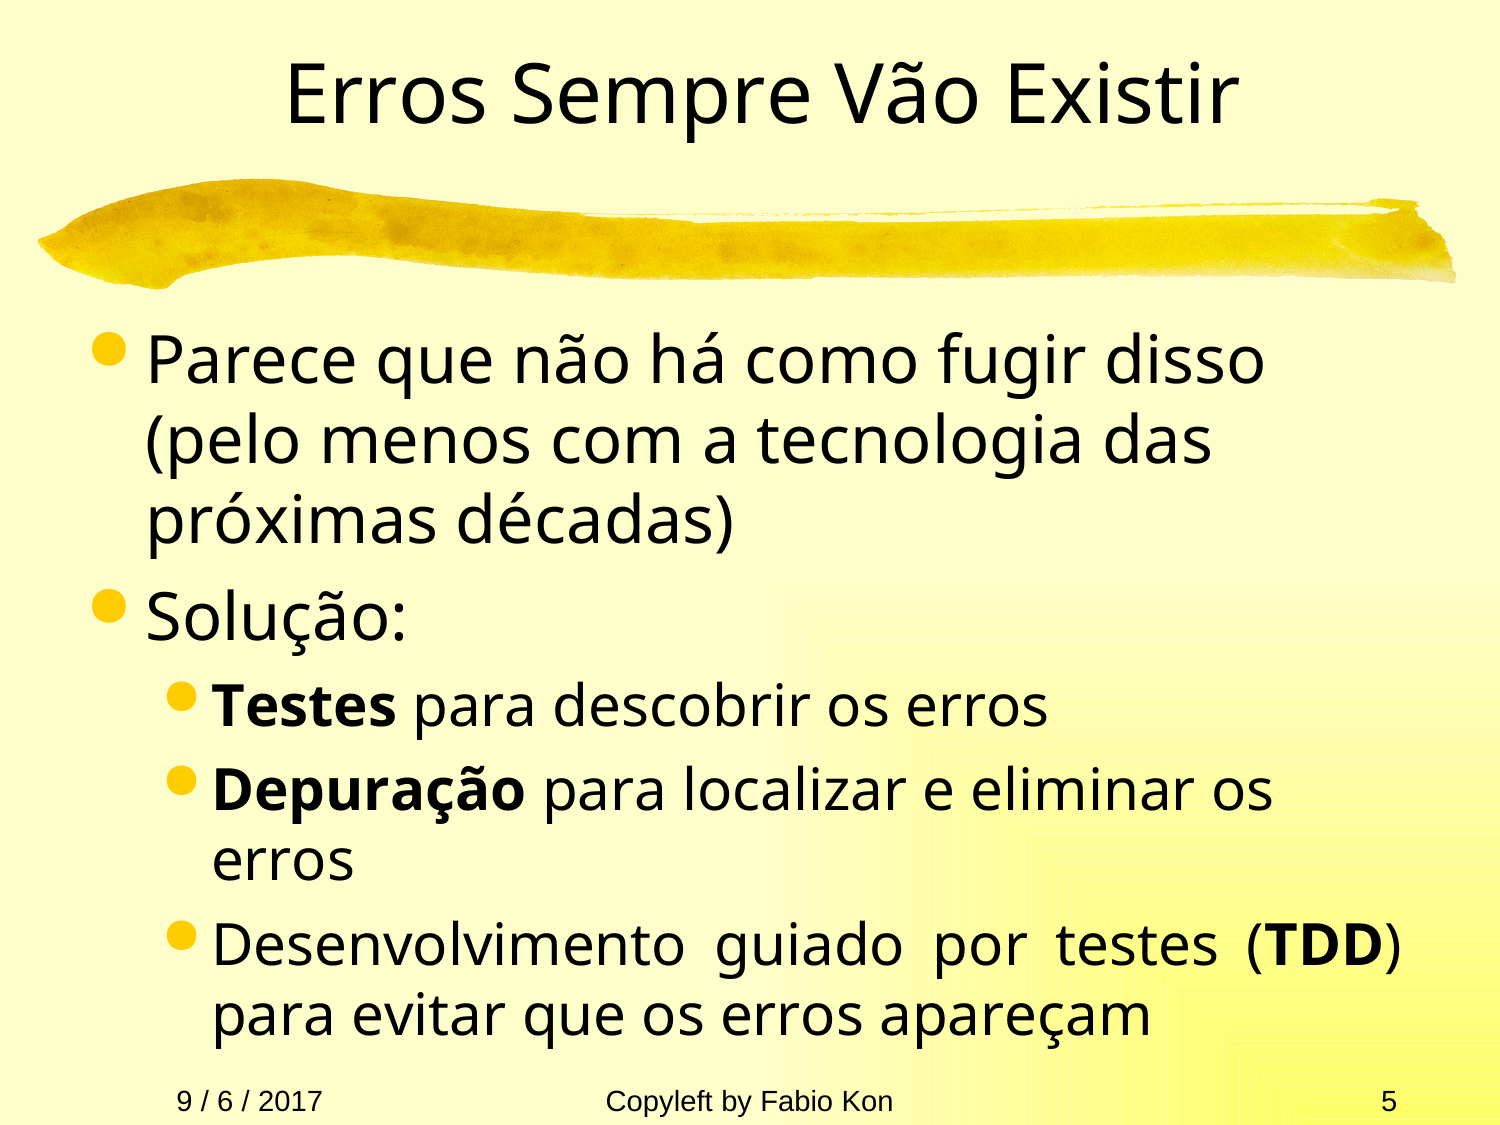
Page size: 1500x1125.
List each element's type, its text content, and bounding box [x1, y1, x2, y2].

title Erros Sempre Vão Existir [125, 12, 1401, 148]
picture [24, 174, 1463, 297]
list Parece que não há como fugir disso (pelo menos com a tecnologia das próximas décadas) Solução: Testes para descobrir os erros Depuração para localizar e eliminar os erros Desenvolvimento guiado por testes (TDD) para evitar que os erros apareçam [74, 309, 1417, 1063]
